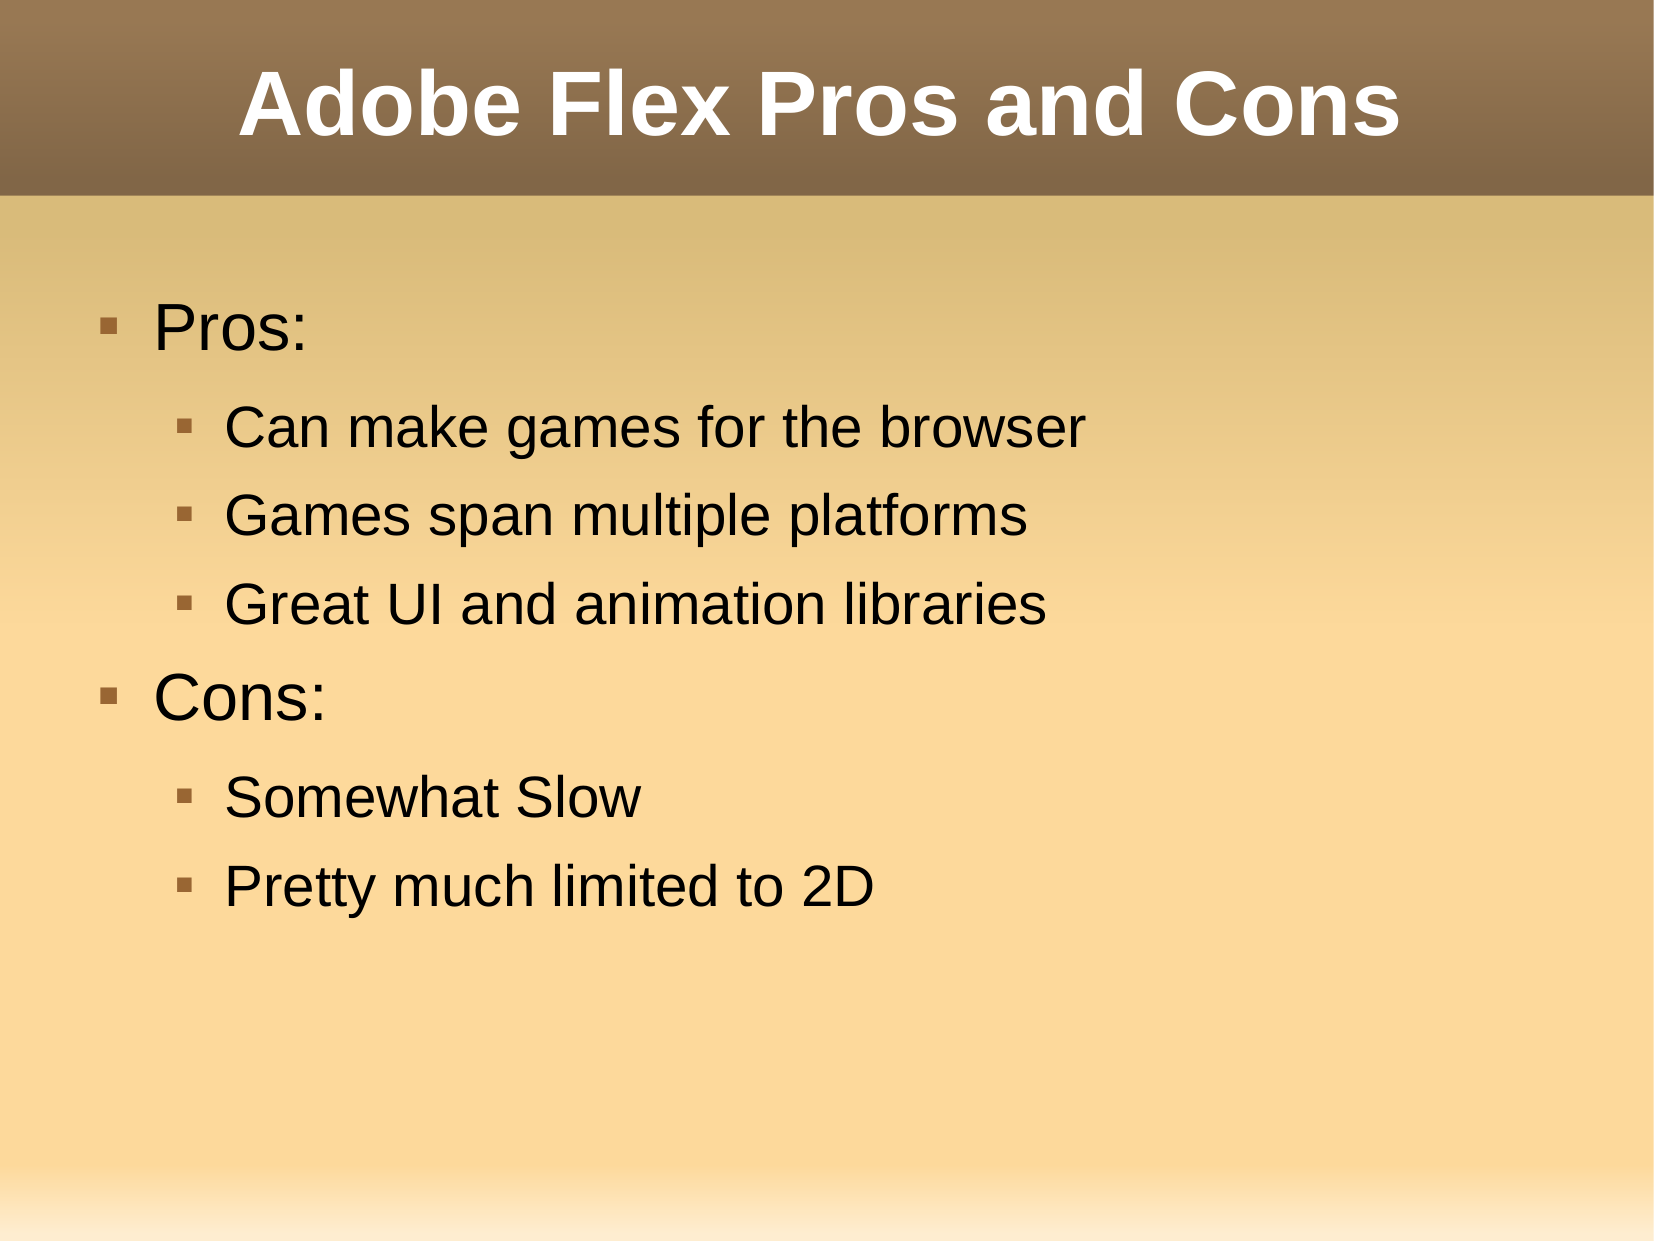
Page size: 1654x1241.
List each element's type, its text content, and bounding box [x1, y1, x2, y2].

title Adobe Flex Pros and Cons [76, 0, 1565, 208]
picture [0, 0, 1654, 1241]
list Pros: Can make games for the browser Games span multiple platforms Great UI and animation libraries Cons: Somewhat Slow Pretty much limited to 2D [82, 290, 1571, 1109]
